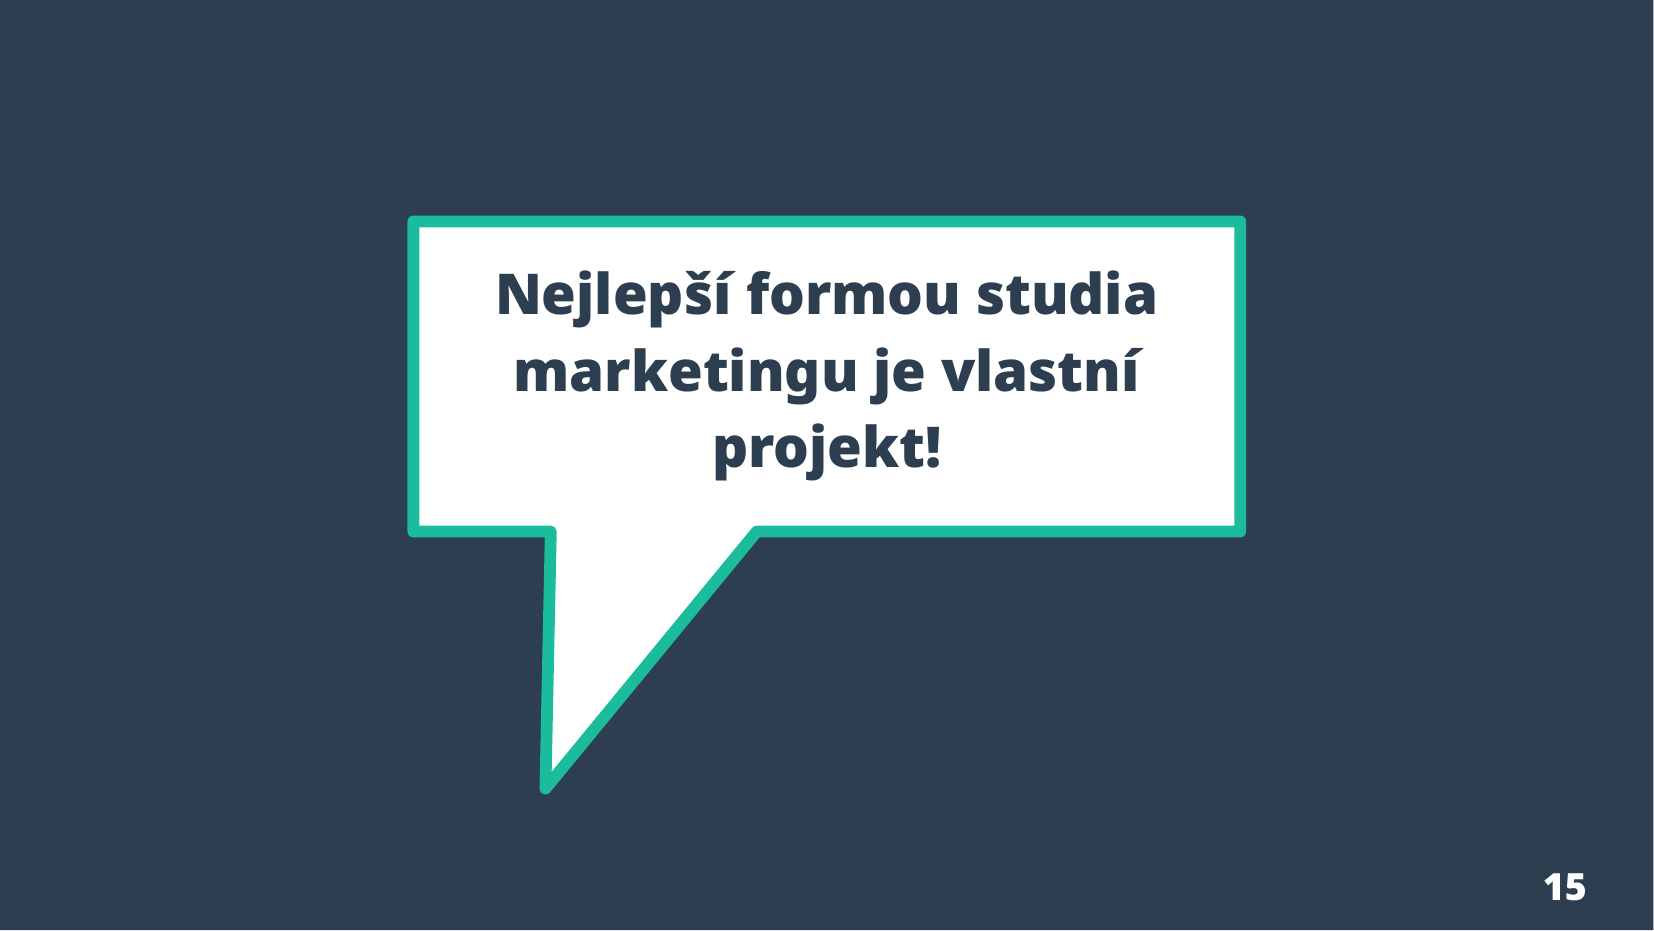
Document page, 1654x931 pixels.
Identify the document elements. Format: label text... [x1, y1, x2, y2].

title Nejlepší formou studia marketingu je vlastní projekt! [442, 236, 1211, 502]
